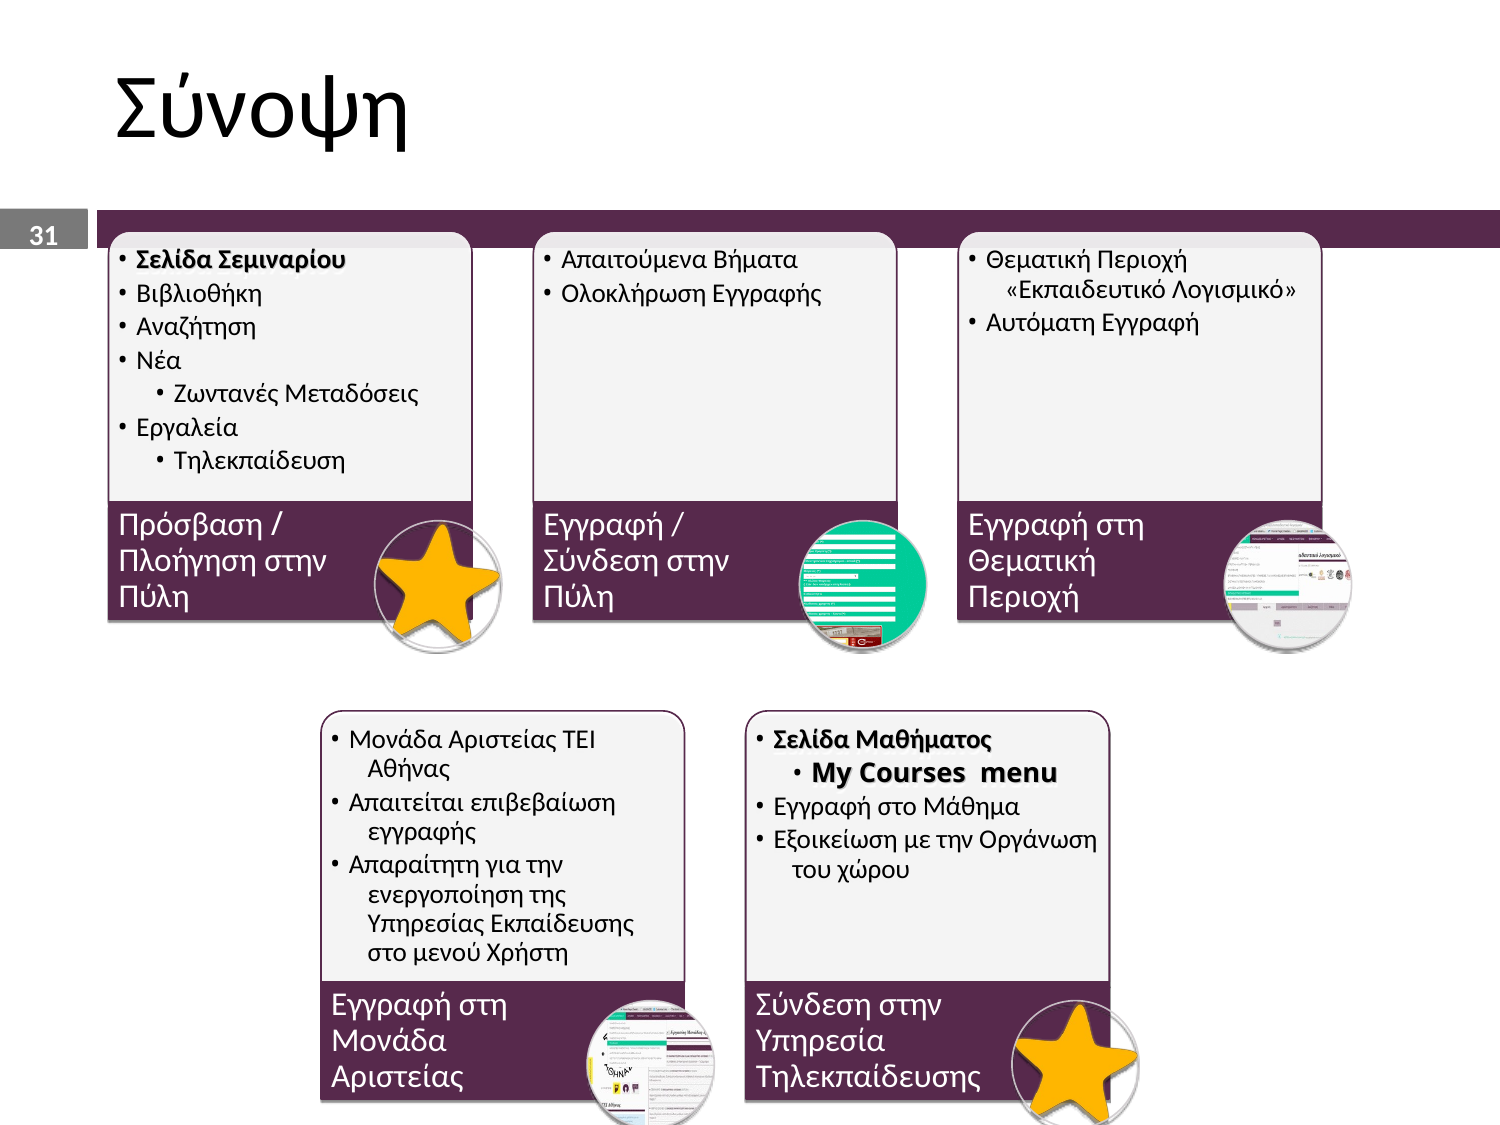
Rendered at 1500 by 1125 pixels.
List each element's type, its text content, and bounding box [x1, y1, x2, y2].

text_box [587, 1000, 715, 1125]
text_box [801, 597, 895, 616]
text_box Απαιτούμενα Βήματα Ολοκλήρωση Εγγραφής [533, 230, 897, 502]
text_box Εγγραφή στη Θεματική Περιοχή [958, 502, 1322, 619]
text_box [815, 626, 886, 648]
text_box Εγγραφή / Σύνδεση στην Πύλη [533, 502, 897, 619]
text_box Σύνδεση στην Υπηρεσία Τηλεκπαίδευσης [745, 982, 1110, 1099]
text_box [0, 208, 88, 249]
text_box Πρόσβαση / Πλοήγηση στην Πύλη [108, 502, 473, 619]
text_box Θεματική Περιοχή «Εκπαιδευτικό Λογισμικό» Αυτόματη Εγγραφή [958, 230, 1322, 502]
text_box [801, 531, 895, 571]
text_box [904, 625, 913, 634]
text_box [1011, 1000, 1140, 1125]
text_box [1224, 520, 1352, 648]
text_box Εγγραφή στη Μονάδα Αριστείας [321, 982, 685, 1099]
text_box [374, 520, 502, 648]
text_box [804, 584, 895, 591]
text_box [808, 614, 895, 625]
text_box [804, 574, 858, 578]
title Σύνοψη [100, 19, 1438, 182]
text_box Μονάδα Αριστείας ΤΕΙ Αθήνας Απαιτείται επιβεβαίωση εγγραφής Απαραίτητη για την ενεργοποίηση της Υπηρεσίας Εκπαίδευσης στο μενού Χρήστη [321, 710, 685, 982]
text_box Σελίδα Σεμιναρίου Βιβλιοθήκη Αναζήτηση Νέα Ζωντανές Μεταδόσεις Εργαλεία Τηλεκπαίδευση [108, 230, 473, 502]
text_box Σελίδα Μαθήματος My Courses menu Εγγραφή στο Μάθημα Εξοικείωση με την Οργάνωση του χώρου [745, 710, 1110, 982]
